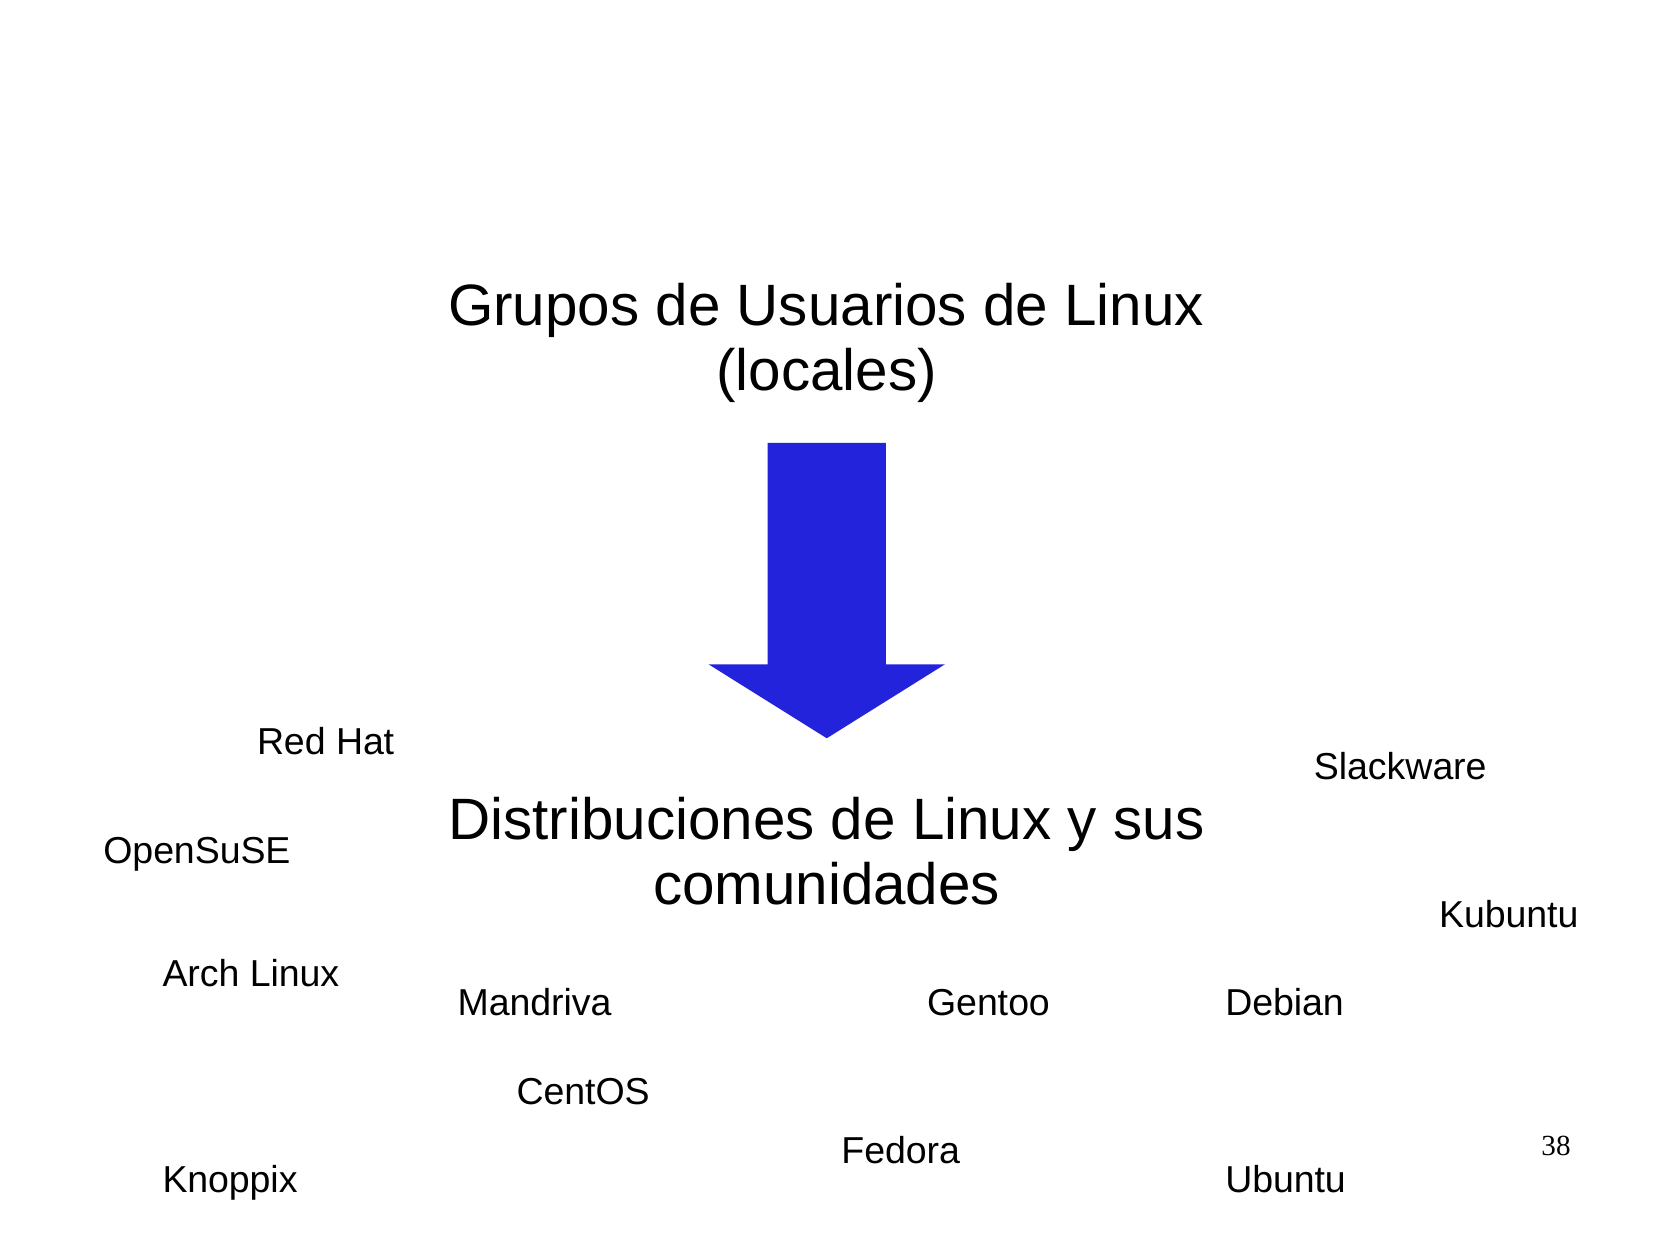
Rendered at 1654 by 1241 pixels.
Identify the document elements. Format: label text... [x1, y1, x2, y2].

text_box [708, 442, 945, 739]
text_box Slackware [1299, 738, 1502, 796]
text_box Grupos de Usuarios de Linux (locales) [428, 265, 1226, 411]
text_box Gentoo [912, 974, 1066, 1032]
text_box Fedora [826, 1122, 976, 1179]
text_box Arch Linux [147, 944, 356, 1002]
text_box Knoppix [147, 1151, 314, 1209]
text_box CentOS [501, 1062, 666, 1120]
text_box OpenSuSE [88, 822, 307, 879]
text_box Kubuntu [1424, 885, 1595, 943]
text_box Ubuntu [1210, 1151, 1362, 1209]
text_box Debian [1210, 974, 1360, 1032]
text_box Mandriva [442, 974, 628, 1032]
text_box Red Hat [242, 713, 410, 773]
text_box Distribuciones de Linux y sus comunidades [310, 779, 1344, 925]
